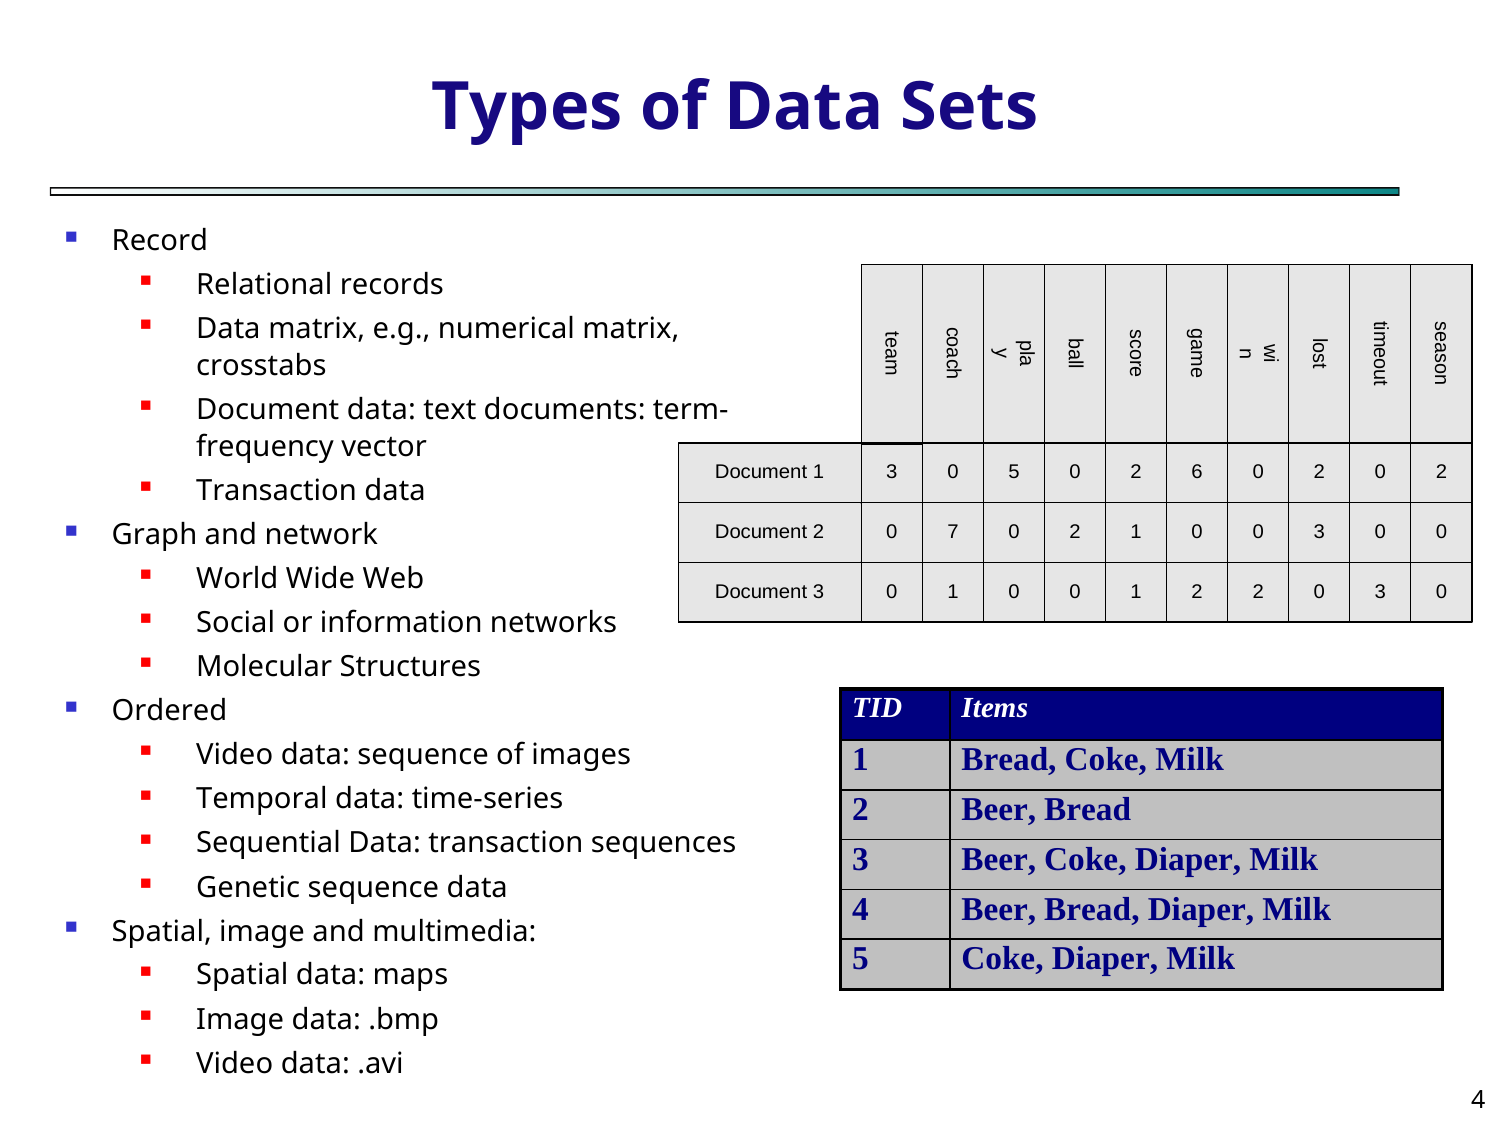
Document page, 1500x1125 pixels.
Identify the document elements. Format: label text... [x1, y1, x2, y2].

title Types of Data Sets [24, 49, 1463, 150]
list Record Relational records Data matrix, e.g., numerical matrix, crosstabs Document data: text documents: term-frequency vector Transaction data Graph and network World Wide Web Social or information networks Molecular Structures Ordered Video data: sequence of images Temporal data: time-series Sequential Data: transaction sequences Genetic sequence data Spatial, image and multimedia: Spatial data: maps Image data: .bmp Video data: .avi [50, 212, 775, 1121]
text_box [675, 261, 1476, 626]
text_box [825, 687, 1453, 1016]
text_box <number> [1187, 1062, 1500, 1125]
